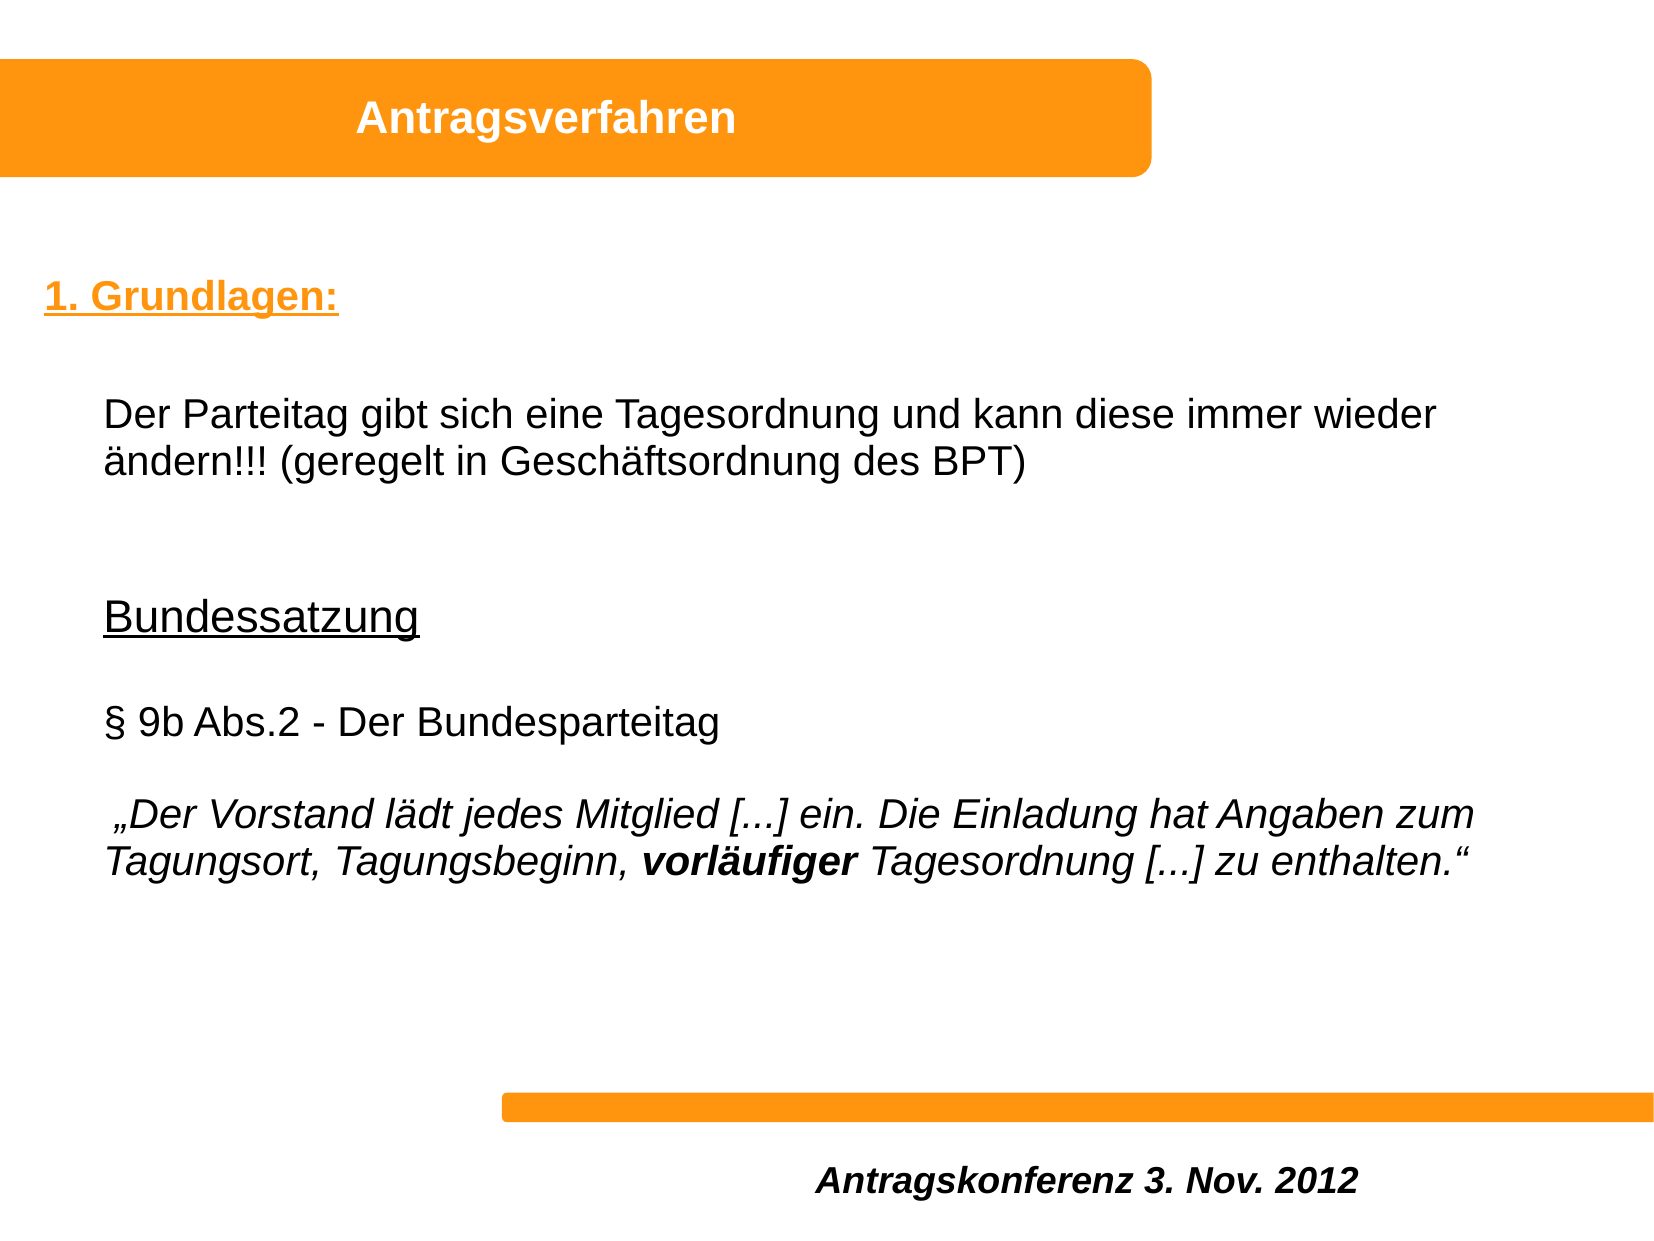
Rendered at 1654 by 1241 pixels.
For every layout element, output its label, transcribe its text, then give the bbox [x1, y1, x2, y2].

text_box 1. Grundlagen: [29, 265, 827, 329]
text_box Der Parteitag gibt sich eine Tagesordnung und kann diese immer wieder ändern!!! (geregelt in Geschäftsordnung des BPT) Bundessatzung § 9b Abs.2 - Der Bundesparteitag „Der Vorstand lädt jedes Mitglied [...] ein. Die Einladung hat Angaben zum Tagungsort, Tagungsbeginn, vorläufiger Tagesordnung [...] zu enthalten.“ [88, 383, 1565, 894]
